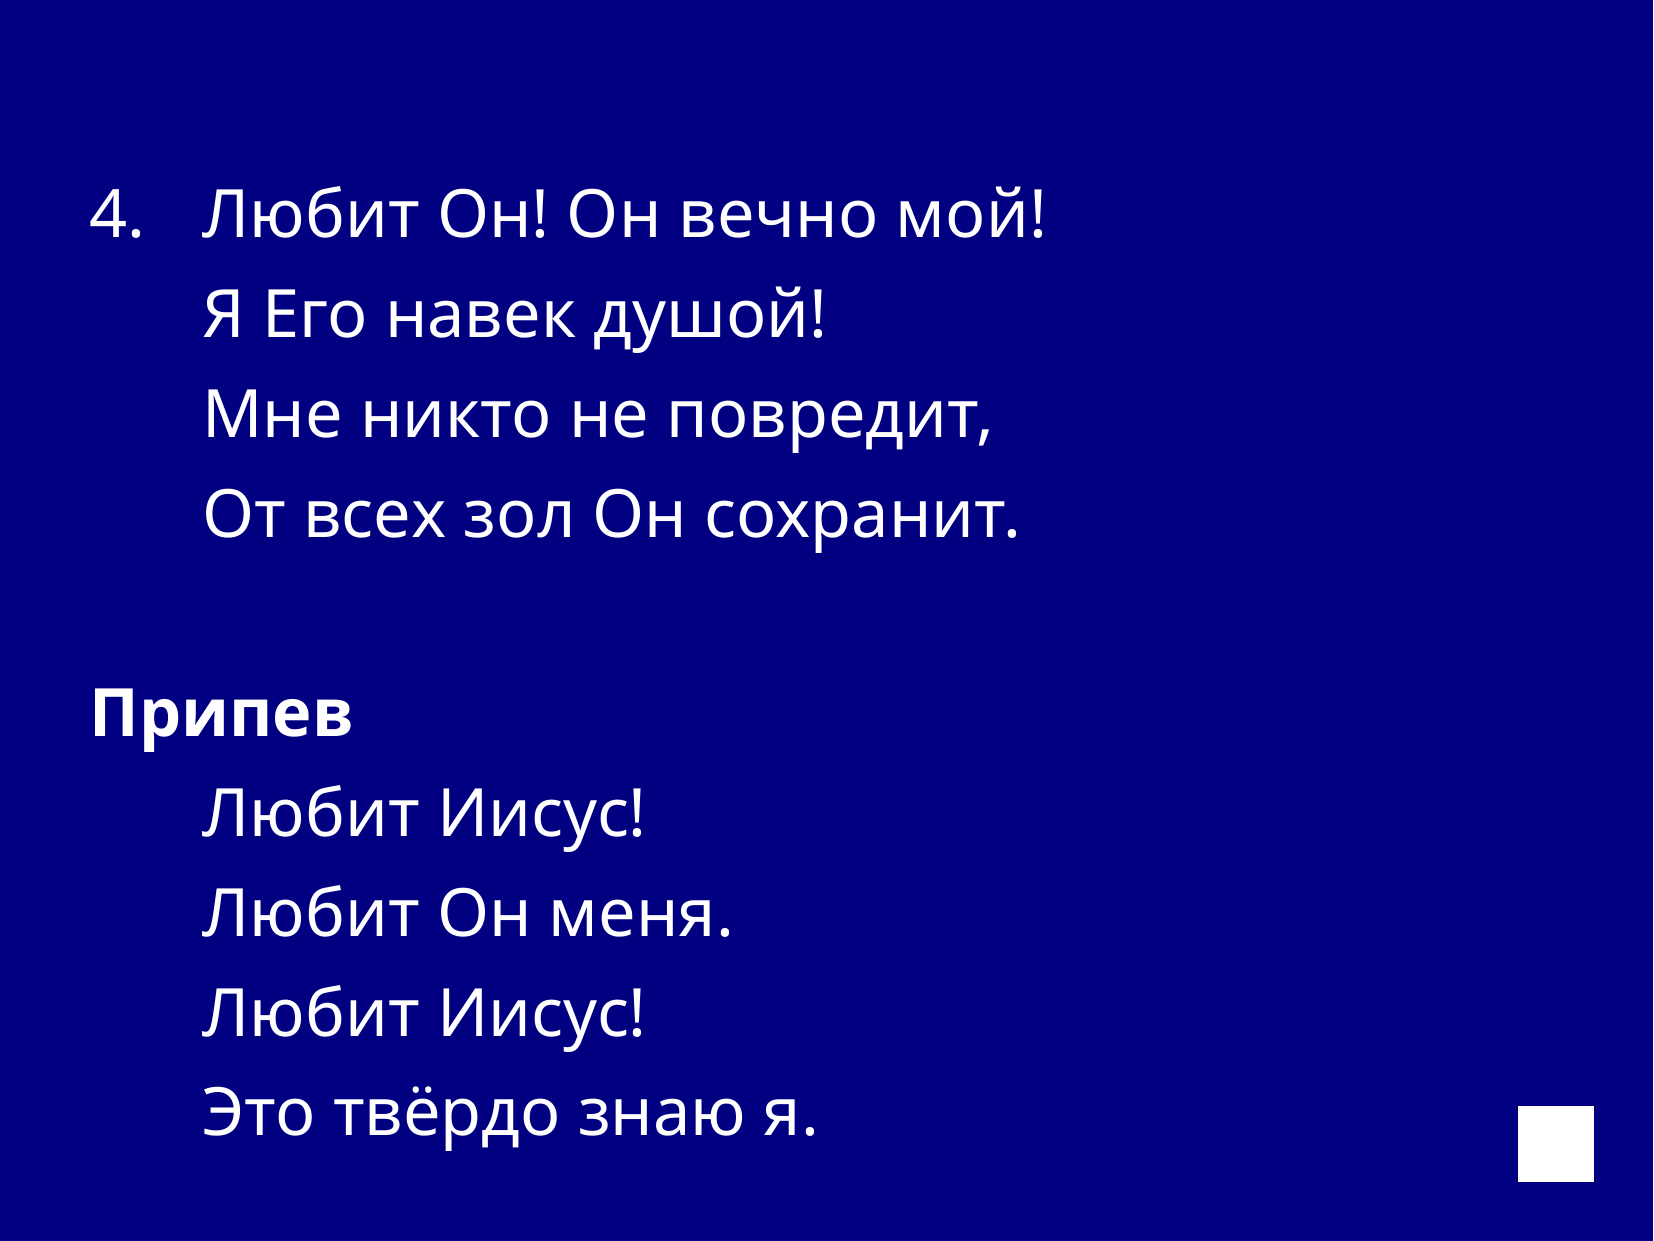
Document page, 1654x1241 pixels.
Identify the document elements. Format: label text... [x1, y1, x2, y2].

text_box 4. Любит Он! Он вечно мой! Я Его навек душой! Мне никто не повредит, От всех зол Он сохранит. Припев Любит Иисус! Любит Он меня. Любит Иисус! Это твёрдо знаю я. [75, 150, 1576, 1163]
text_box [1518, 1106, 1594, 1182]
